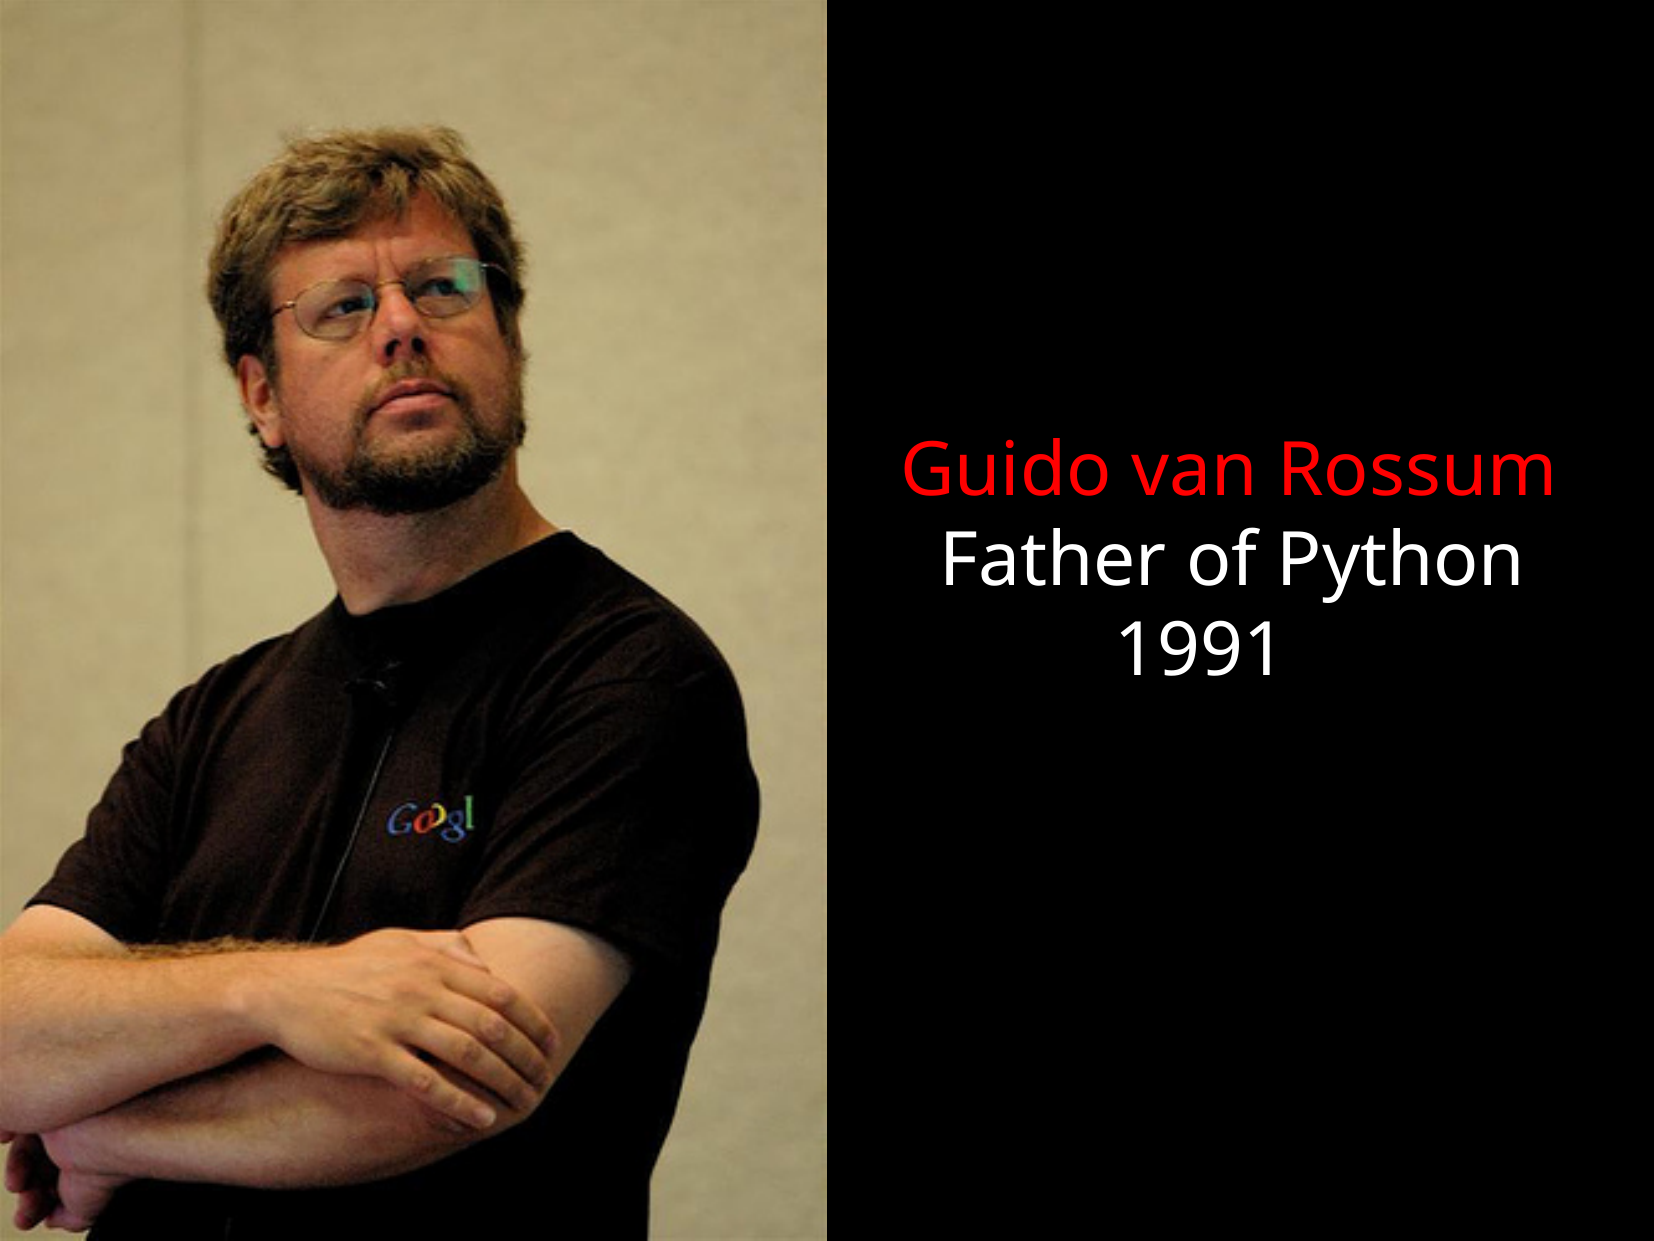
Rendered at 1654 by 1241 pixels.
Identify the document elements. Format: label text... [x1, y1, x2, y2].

text_box Guido van Rossum Father of Python 1991 [885, 413, 1624, 739]
text_box [827, 0, 1654, 1241]
picture [0, 0, 827, 1241]
